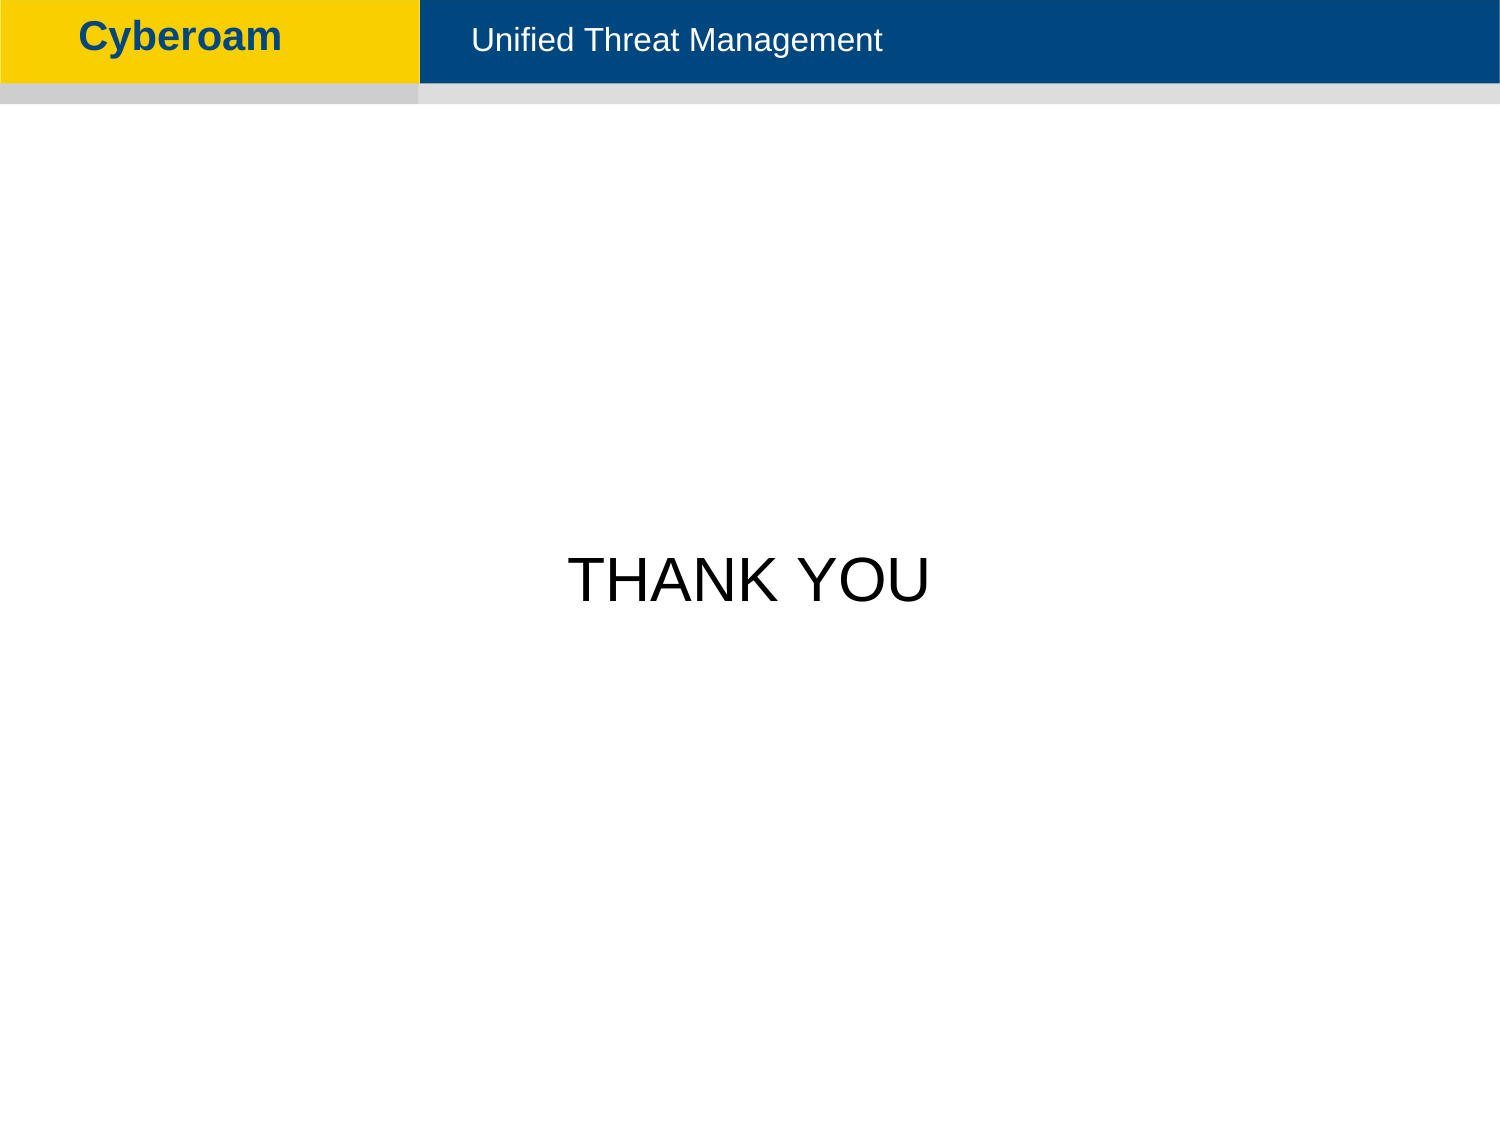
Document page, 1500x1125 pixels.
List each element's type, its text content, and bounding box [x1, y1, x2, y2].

picture [0, 0, 1500, 83]
title THANK YOU [75, 537, 1426, 630]
